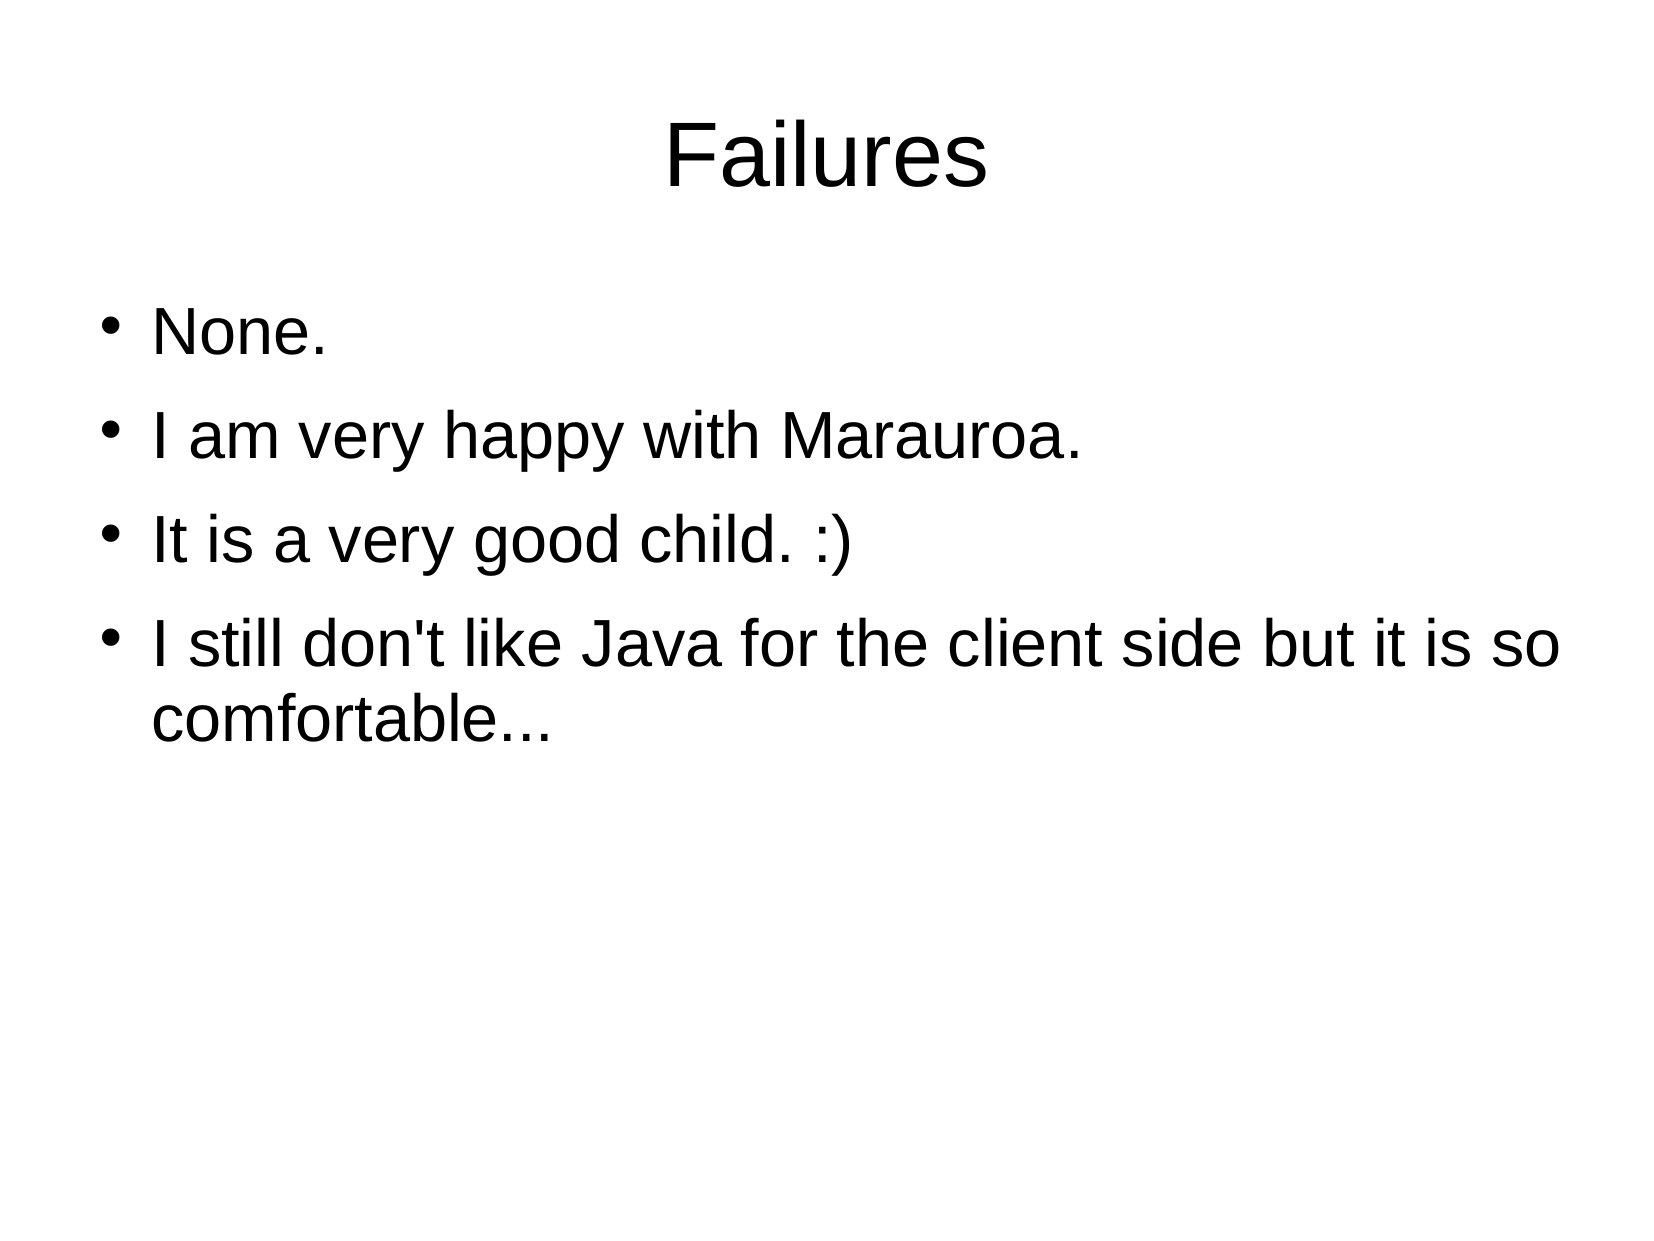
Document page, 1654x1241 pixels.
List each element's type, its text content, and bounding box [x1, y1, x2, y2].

title Failures [82, 49, 1571, 257]
list None. I am very happy with Marauroa. It is a very good child. :)‏ I still don't like Java for the client side but it is so comfortable... [82, 290, 1571, 1109]
